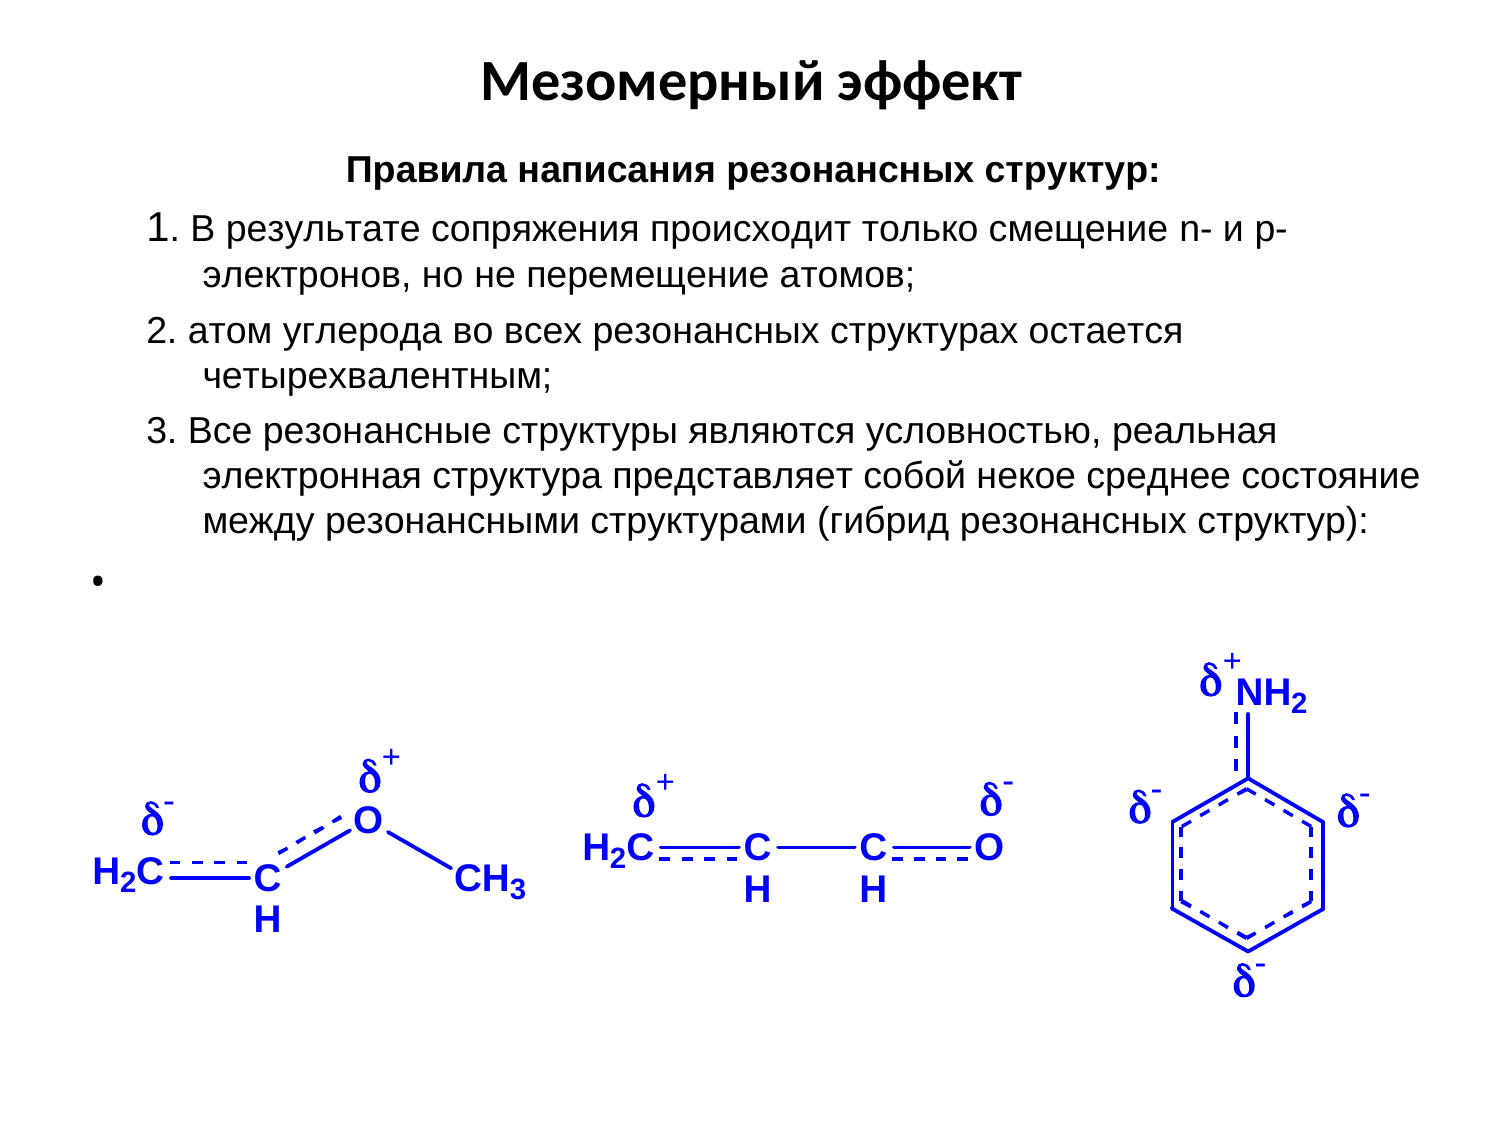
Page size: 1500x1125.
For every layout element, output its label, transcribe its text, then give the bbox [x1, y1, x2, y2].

list Правила написания резонансных структур: 1. В результате сопряжения происходит только смещение n- и p-электронов, но не перемещение атомов; 2. атом углерода во всех резонансных структурах остается четырехвалентным; 3. Все резонансные структуры являются условностью, реальная электронная структура представляет собой некое среднее состояние между резонансными структурами (гибрид резонансных структур): [75, 137, 1447, 1094]
title Мезомерный эффект [76, 30, 1427, 124]
chart [88, 645, 1377, 1004]
